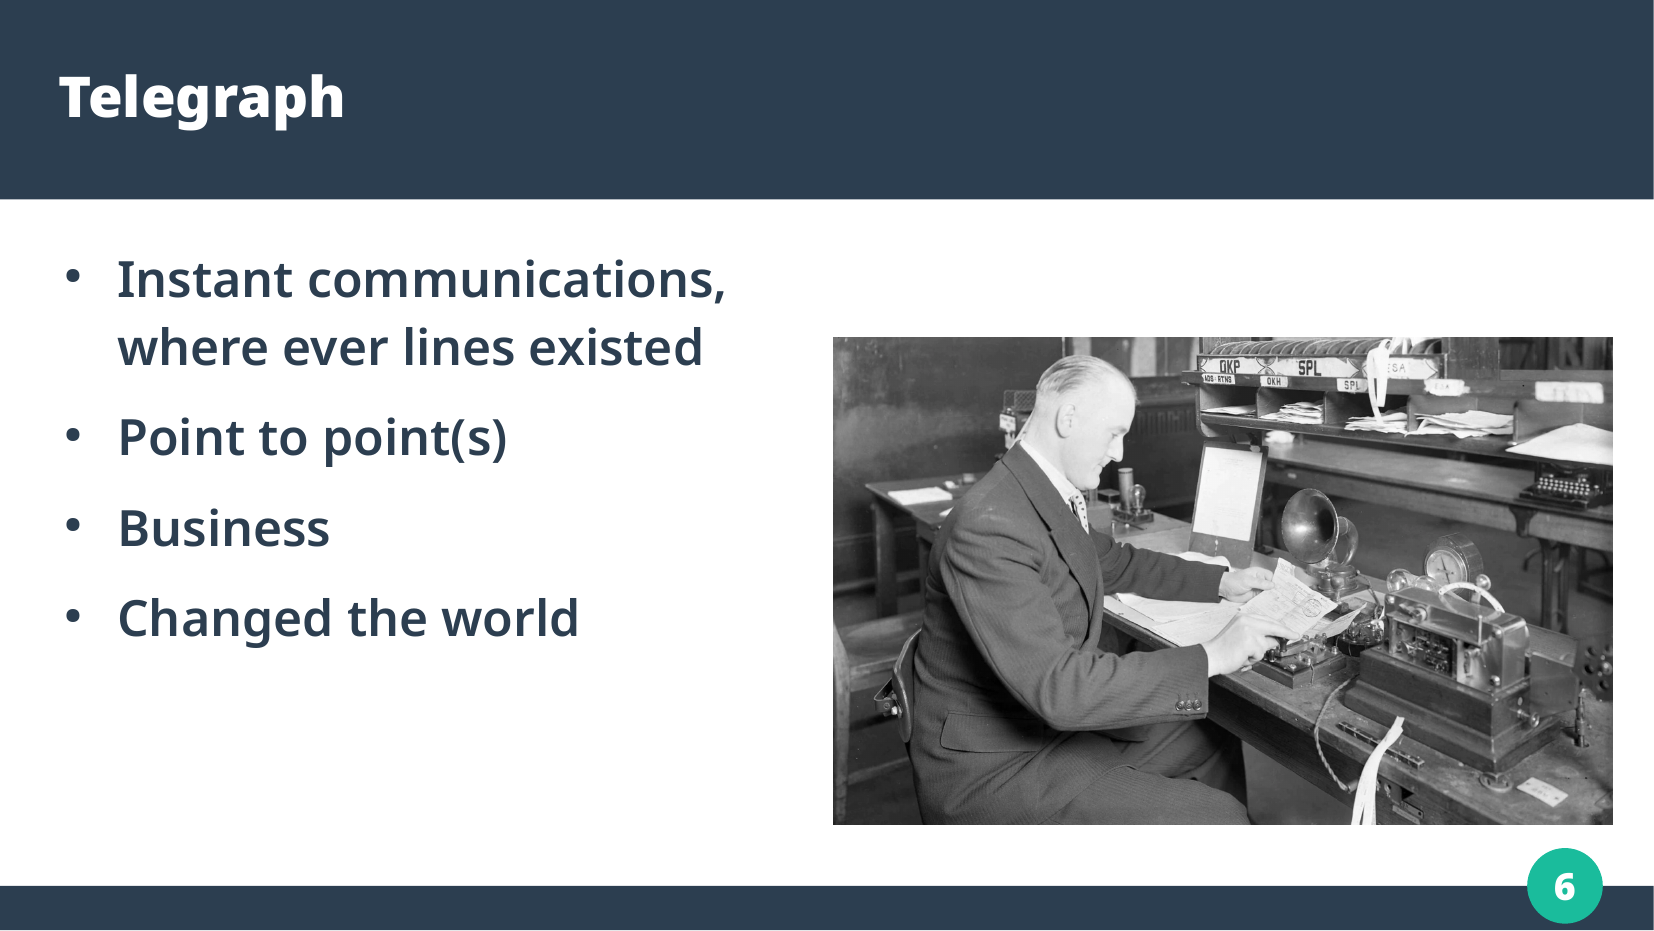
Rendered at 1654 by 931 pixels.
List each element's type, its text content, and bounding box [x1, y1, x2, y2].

title Telegraph [59, 37, 1595, 155]
list Instant communications, where ever lines existed Point to point(s) Business Changed the world [46, 243, 834, 826]
picture [833, 337, 1613, 825]
